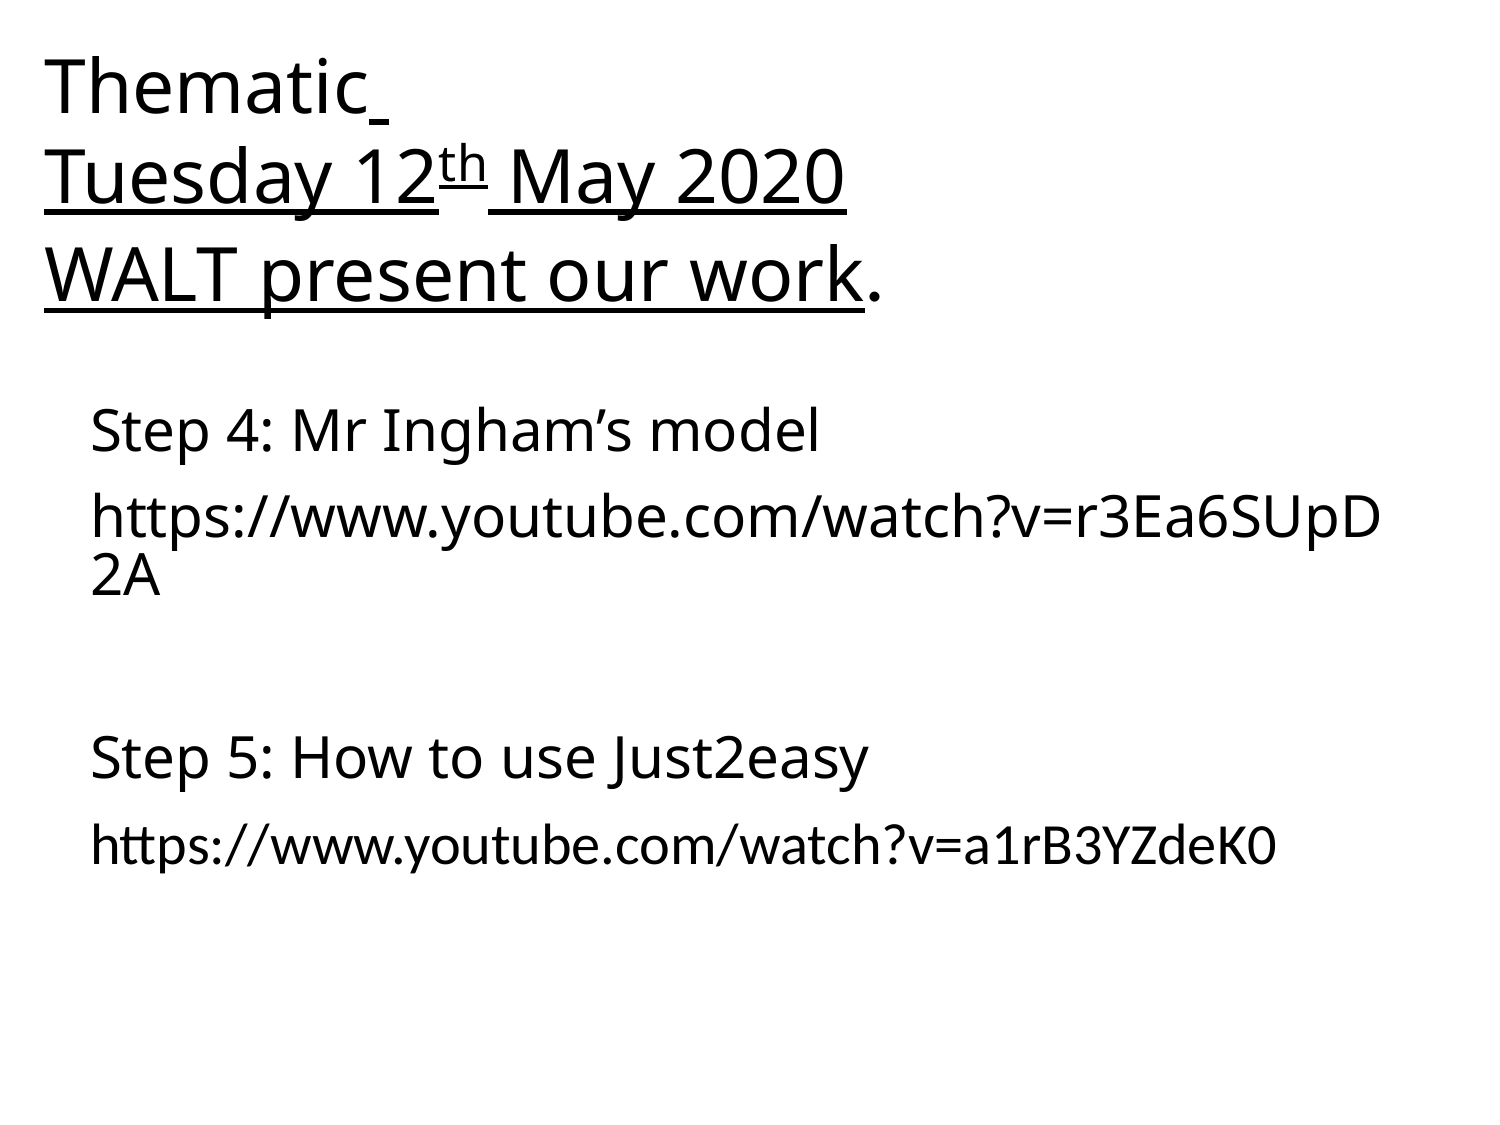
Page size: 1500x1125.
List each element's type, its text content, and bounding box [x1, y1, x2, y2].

list Step 4: Mr Ingham’s model https://www.youtube.com/watch?v=r3Ea6SUpD2A Step 5: How to use Just2easy https://www.youtube.com/watch?v=a1rB3YZdeK0 [75, 385, 1426, 1005]
title Thematic Tuesday 12th May 2020 WALT present our work. [29, 30, 1427, 315]
